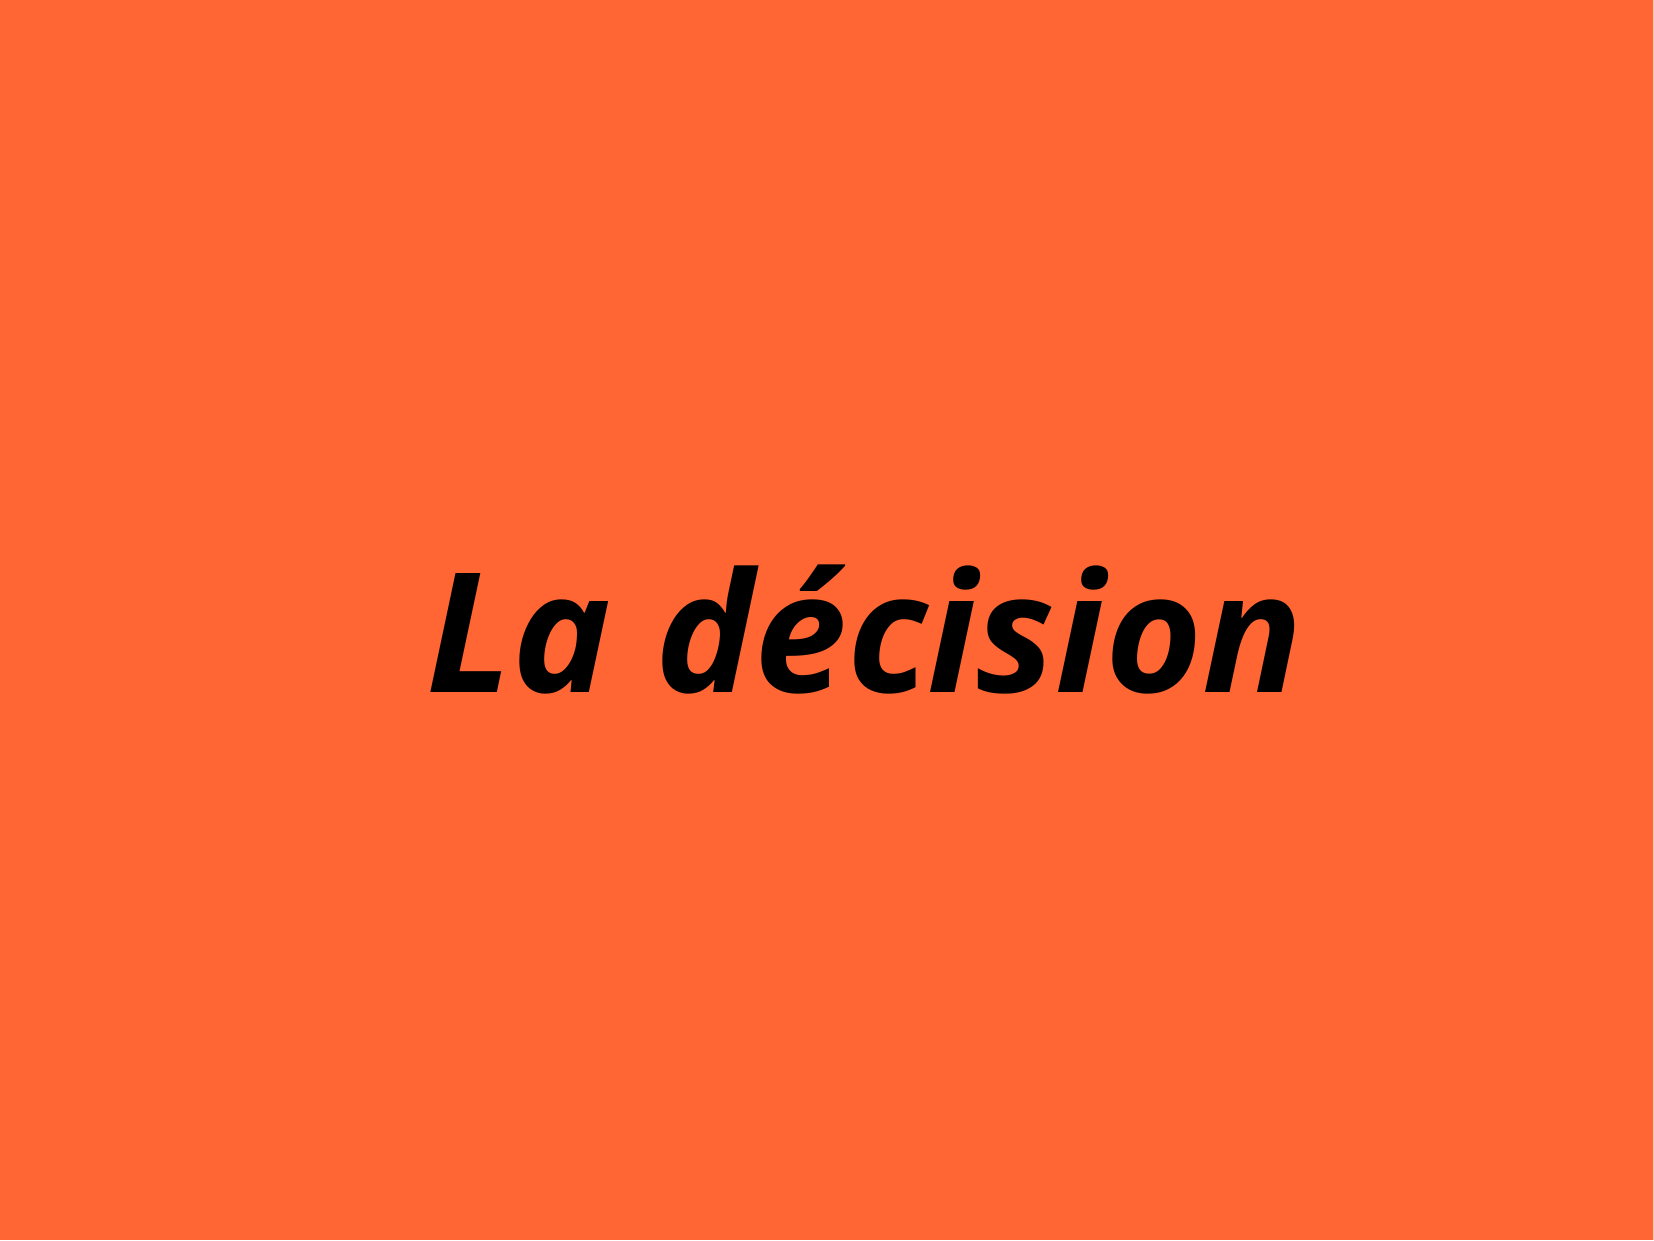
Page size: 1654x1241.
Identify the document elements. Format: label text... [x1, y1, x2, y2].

list La décision [82, 290, 1571, 1109]
